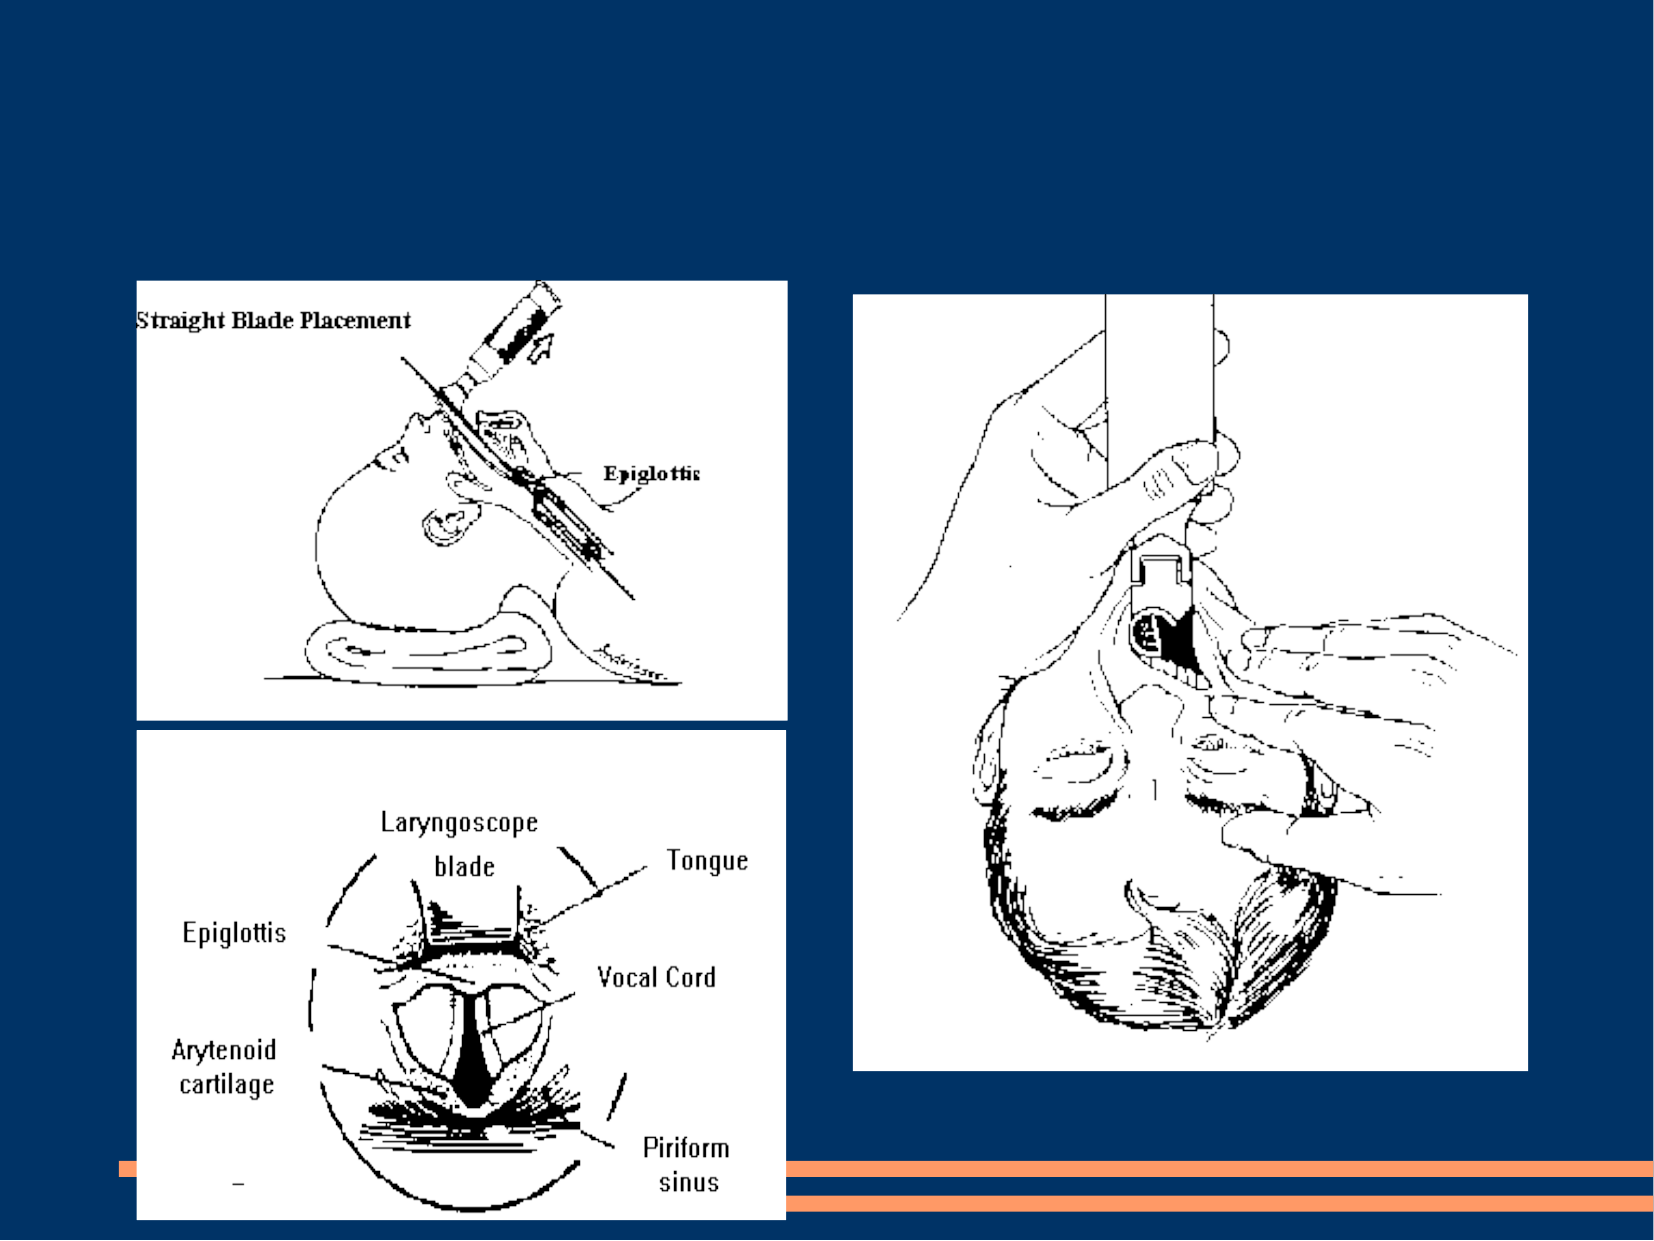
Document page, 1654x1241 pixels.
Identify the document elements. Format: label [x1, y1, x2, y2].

picture [852, 294, 1529, 1072]
picture [136, 730, 786, 1221]
picture [136, 280, 788, 721]
